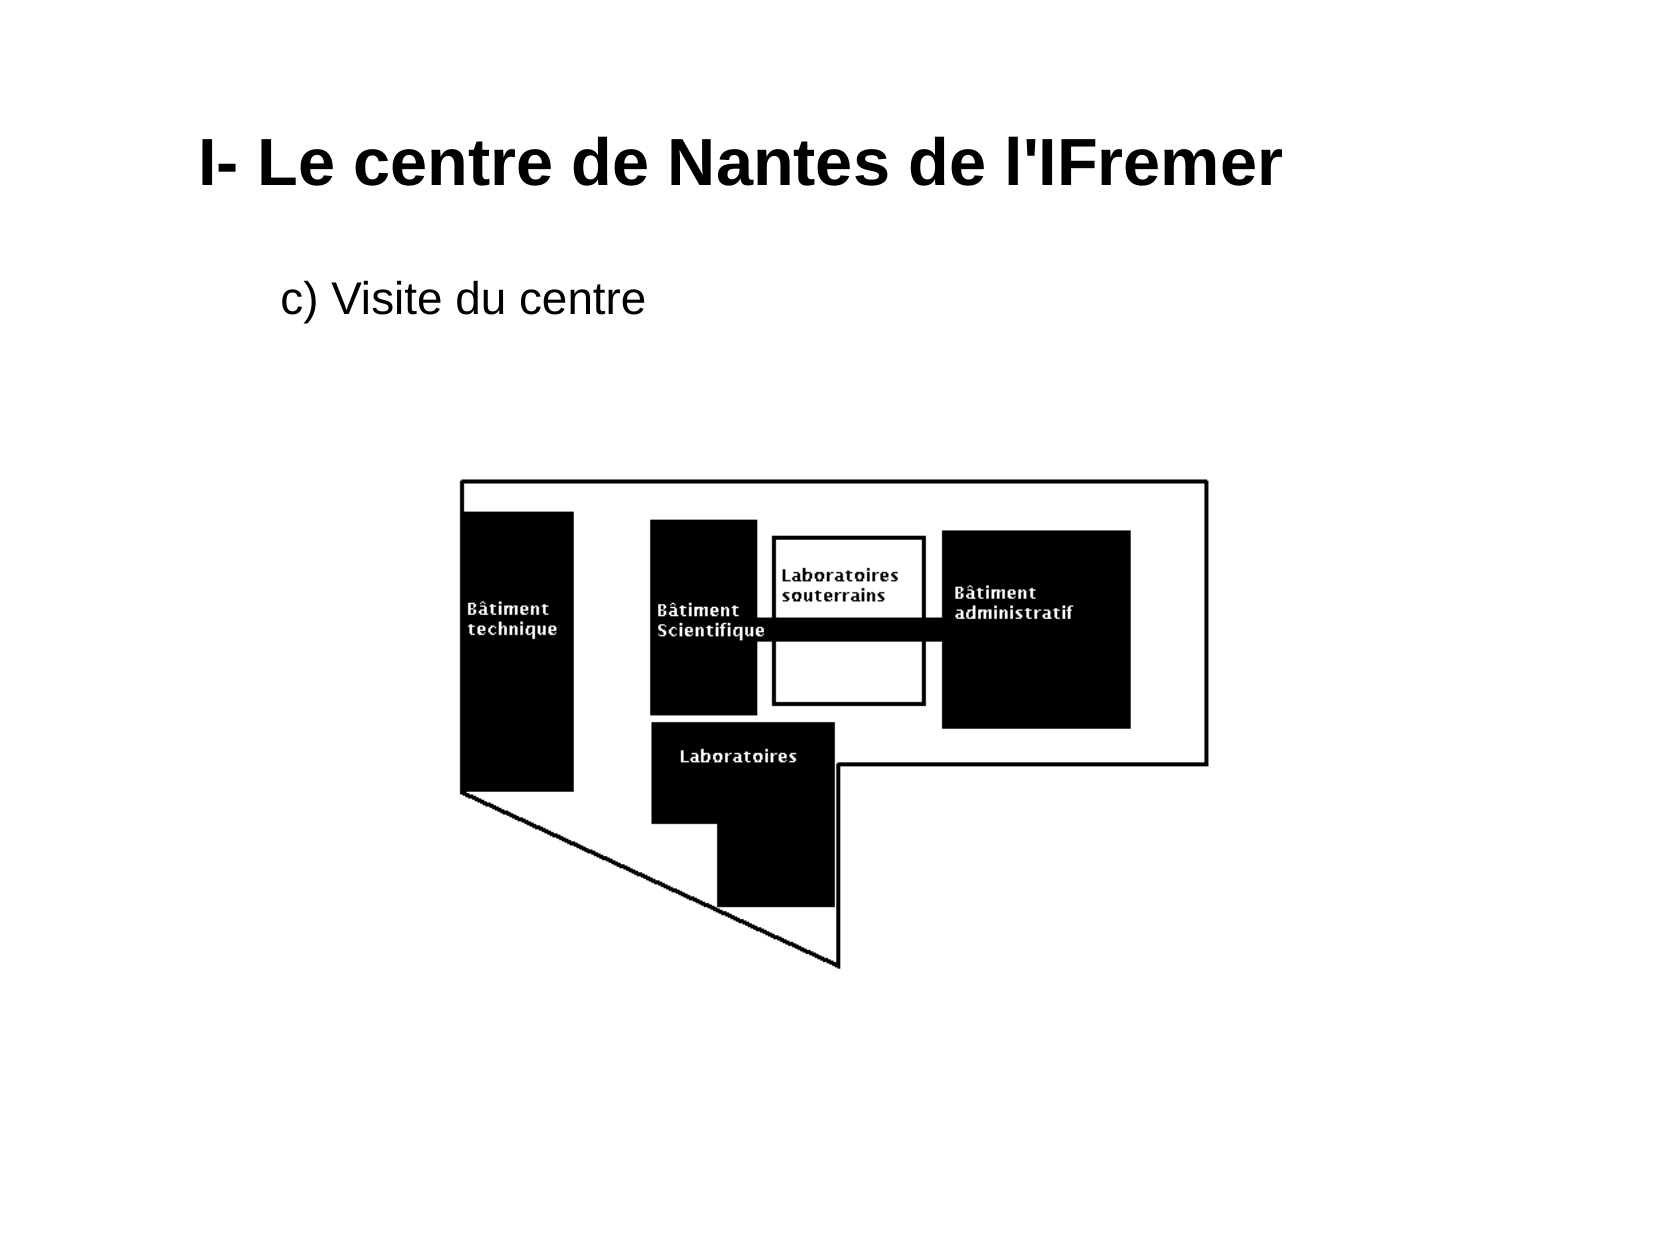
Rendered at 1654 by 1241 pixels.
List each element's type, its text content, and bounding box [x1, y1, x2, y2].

picture [333, 355, 1388, 1241]
text_box I- Le centre de Nantes de l'IFremer [183, 117, 1300, 207]
text_box c) Visite du centre [265, 265, 975, 332]
